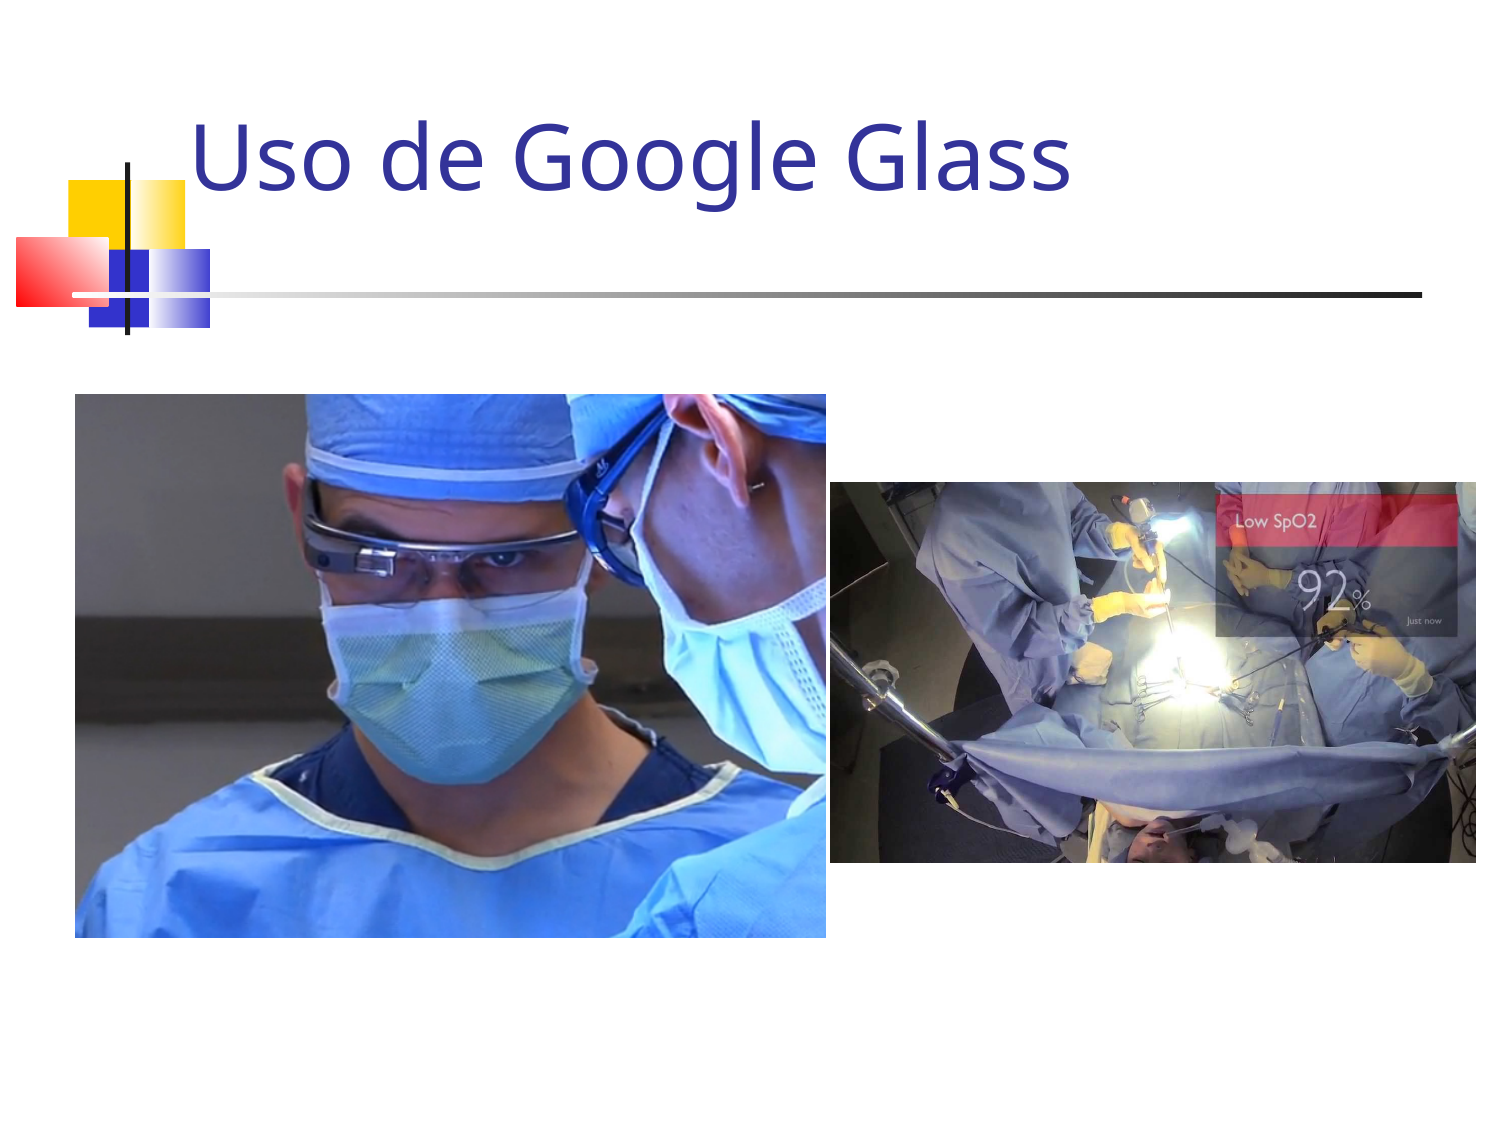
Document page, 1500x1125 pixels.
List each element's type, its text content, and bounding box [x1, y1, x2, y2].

title Uso de Google Glass [188, 35, 1468, 276]
picture [830, 482, 1476, 863]
picture [75, 394, 826, 938]
